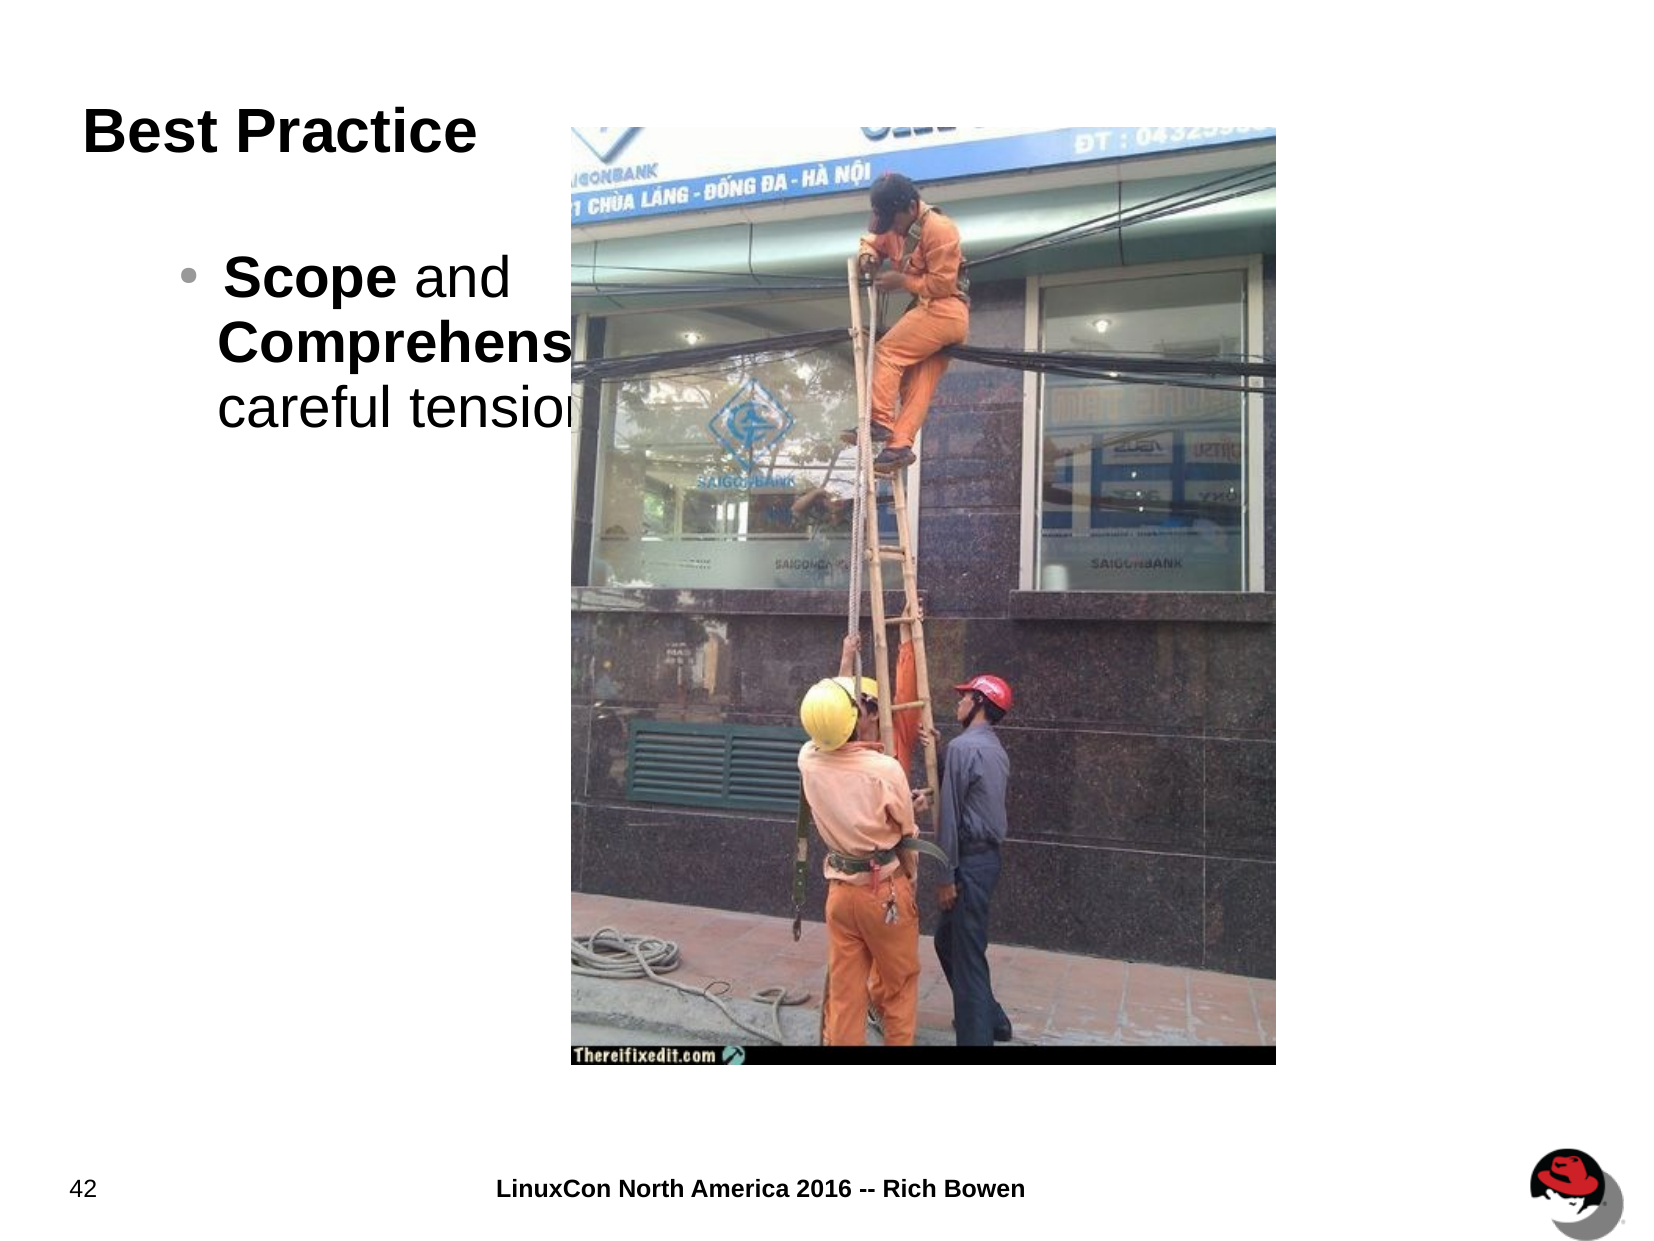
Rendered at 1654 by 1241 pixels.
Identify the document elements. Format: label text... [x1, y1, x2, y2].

list Scope and Comprehensive are in careful tension [86, 244, 571, 1039]
title Best Practice [82, 37, 1571, 226]
picture [571, 127, 1276, 1066]
picture [1529, 1146, 1613, 1224]
